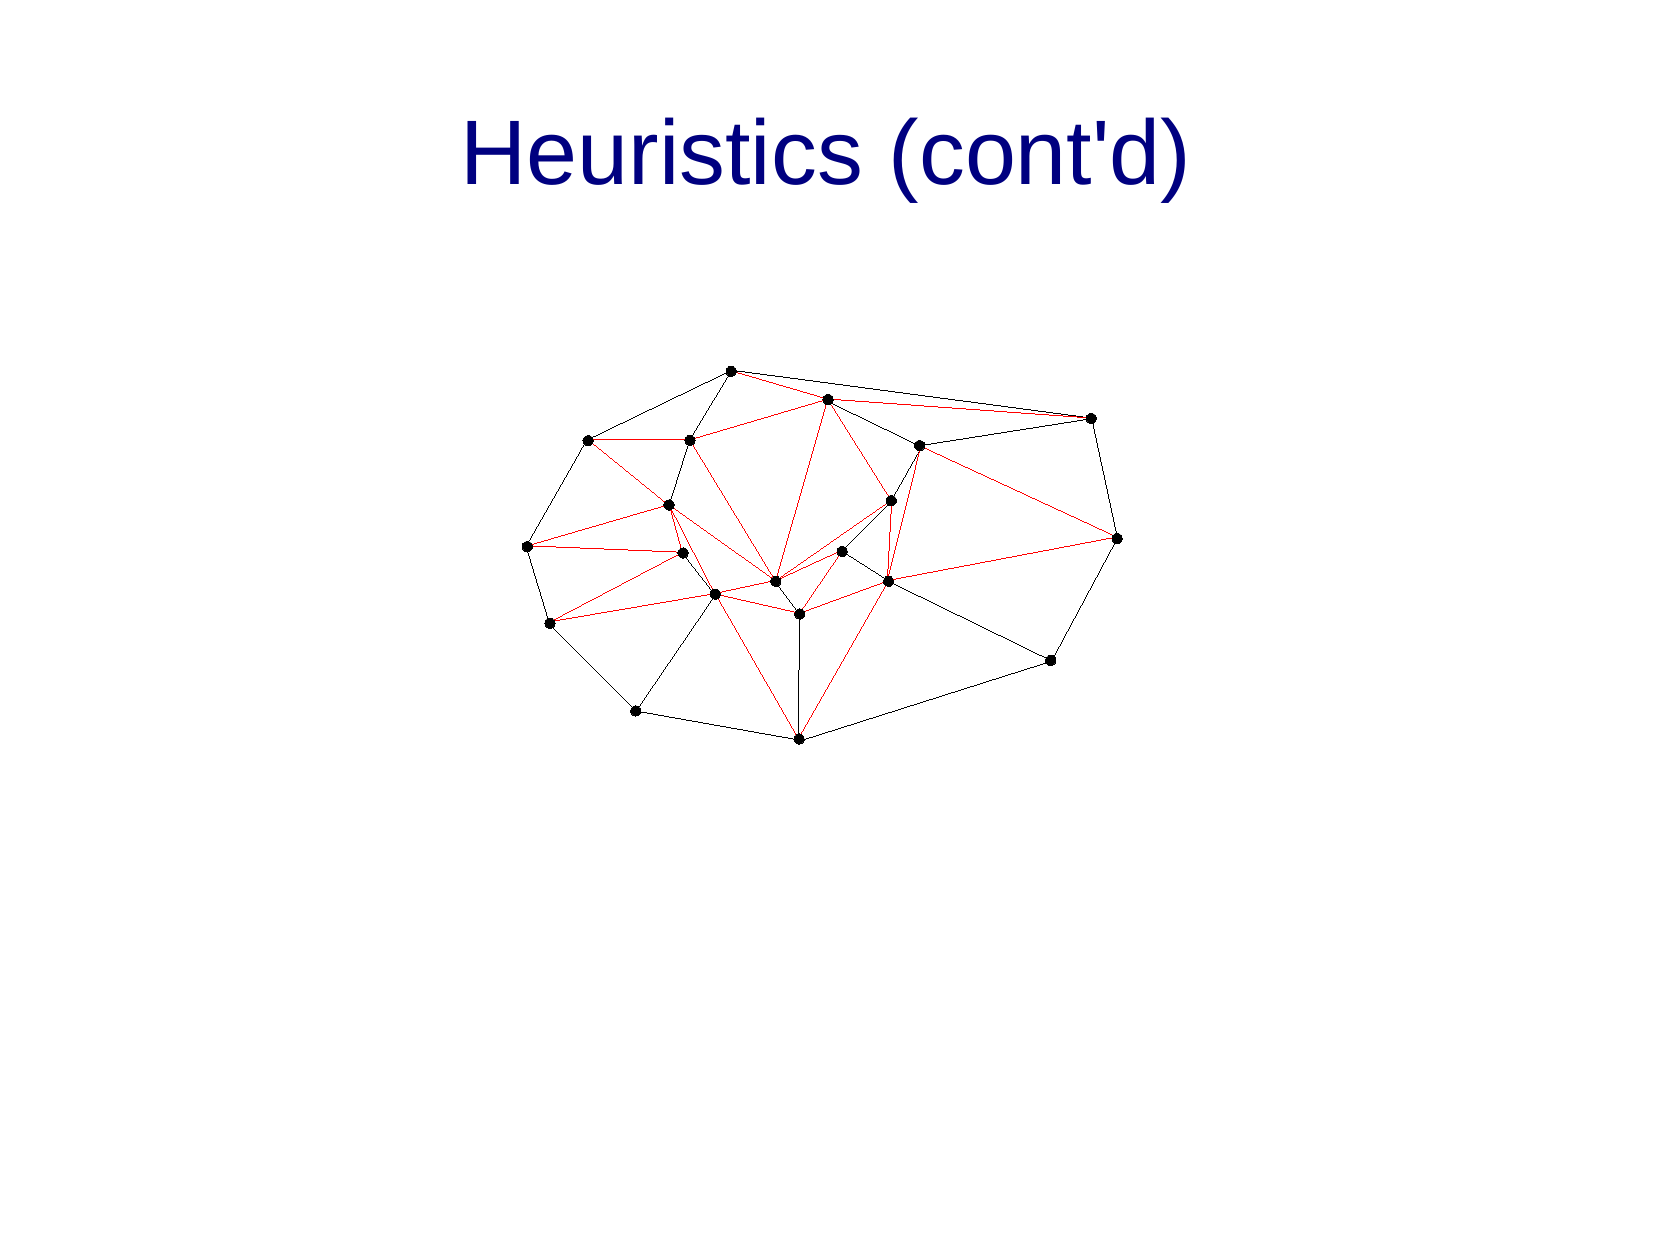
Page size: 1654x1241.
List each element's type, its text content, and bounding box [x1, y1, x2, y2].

text_box [822, 394, 834, 405]
text_box [886, 495, 897, 506]
text_box [914, 440, 925, 451]
text_box [794, 608, 805, 620]
text_box [770, 576, 781, 587]
text_box [1086, 413, 1097, 424]
text_box [726, 366, 737, 377]
text_box [684, 435, 696, 446]
list [88, 290, 1577, 1109]
title Heuristics (cont'd) [82, 49, 1571, 257]
text_box [883, 576, 894, 587]
text_box [837, 546, 848, 557]
text_box [1112, 533, 1123, 544]
text_box [522, 541, 533, 552]
text_box [544, 618, 556, 629]
text_box [582, 435, 594, 446]
text_box [663, 499, 675, 511]
text_box [710, 589, 721, 600]
text_box [677, 547, 689, 559]
text_box [630, 705, 641, 717]
text_box [793, 733, 805, 745]
